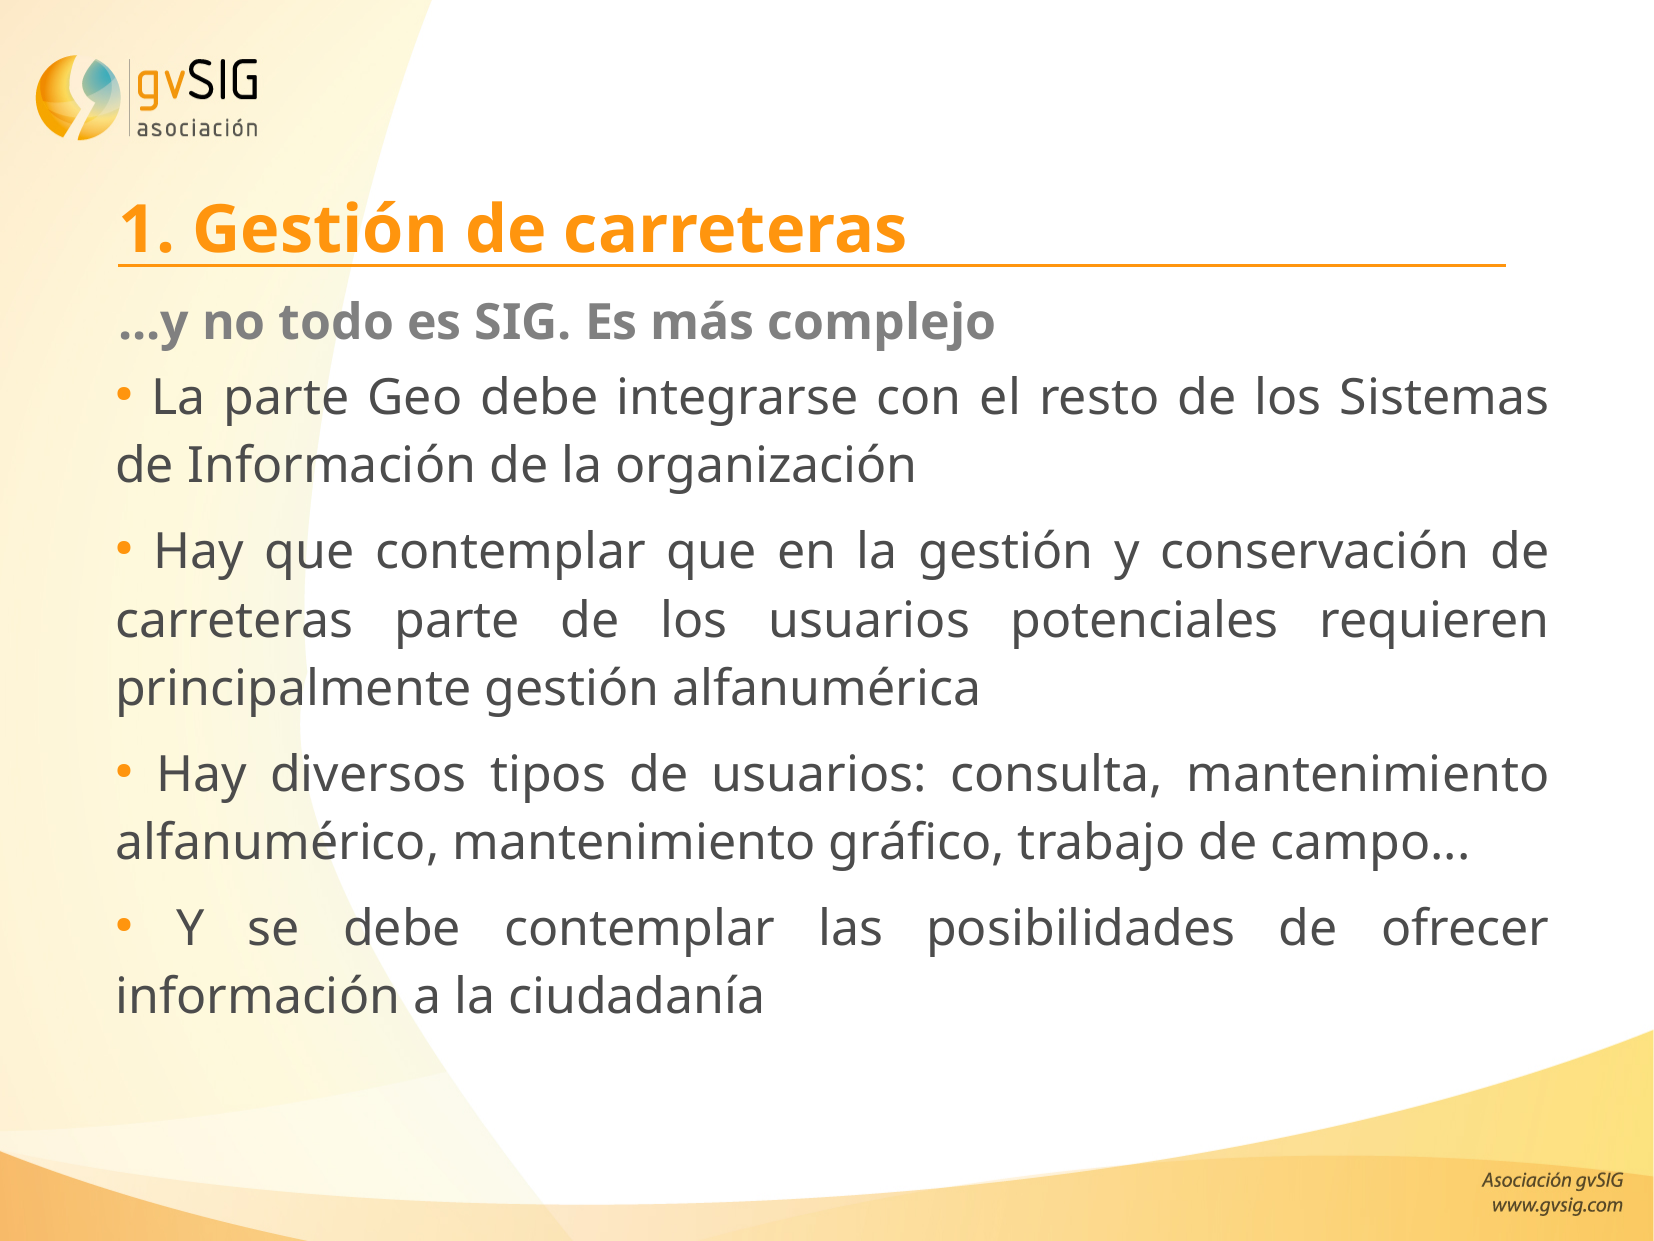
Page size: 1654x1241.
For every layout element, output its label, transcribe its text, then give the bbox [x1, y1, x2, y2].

picture [0, 0, 1654, 1241]
title 1. Gestión de carreteras [118, 177, 1607, 276]
title ...y no todo es SIG. Es más complejo [118, 276, 1447, 353]
text_box La parte Geo debe integrarse con el resto de los Sistemas de Información de la organización Hay que contemplar que en la gestión y conservación de carreteras parte de los usuarios potenciales requieren principalmente gestión alfanumérica Hay diversos tipos de usuarios: consulta, mantenimiento alfanumérico, mantenimiento gráfico, trabajo de campo... Y se debe contemplar las posibilidades de ofrecer información a la ciudadanía [100, 353, 1565, 1160]
